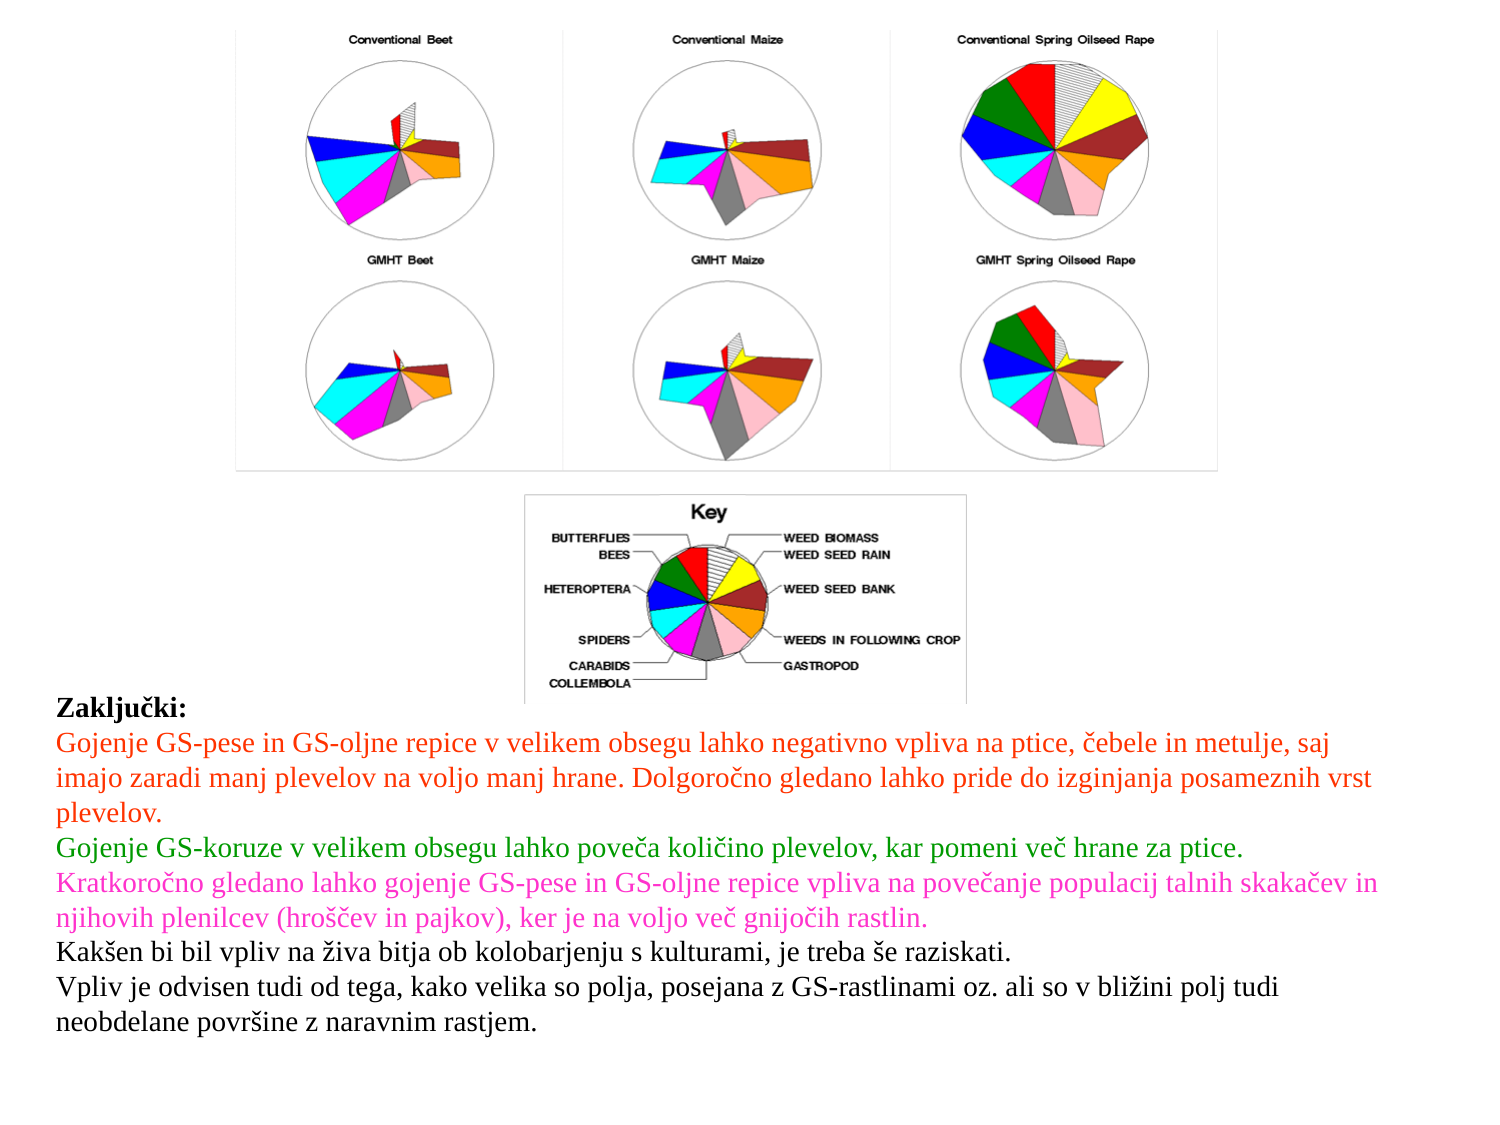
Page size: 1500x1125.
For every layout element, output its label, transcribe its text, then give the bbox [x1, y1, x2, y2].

text_box Zaključki: Gojenje GS-pese in GS-oljne repice v velikem obsegu lahko negativno vpliva na ptice, čebele in metulje, saj imajo zaradi manj plevelov na voljo manj hrane. Dolgoročno gledano lahko pride do izginjanja posameznih vrst plevelov. Gojenje GS-koruze v velikem obsegu lahko poveča količino plevelov, kar pomeni več hrane za ptice. Kratkoročno gledano lahko gojenje GS-pese in GS-oljne repice vpliva na povečanje populacij talnih skakačev in njihovih plenilcev (hroščev in pajkov), ker je na voljo več gnijočih rastlin. Kakšen bi bil vpliv na živa bitja ob kolobarjenju s kulturami, je treba še raziskati. Vpliv je odvisen tudi od tega, kako velika so polja, posejana z GS-rastlinami oz. ali so v bližini polj tudi neobdelane površine z naravnim rastjem. [41, 680, 1412, 1081]
picture [230, 30, 1223, 705]
